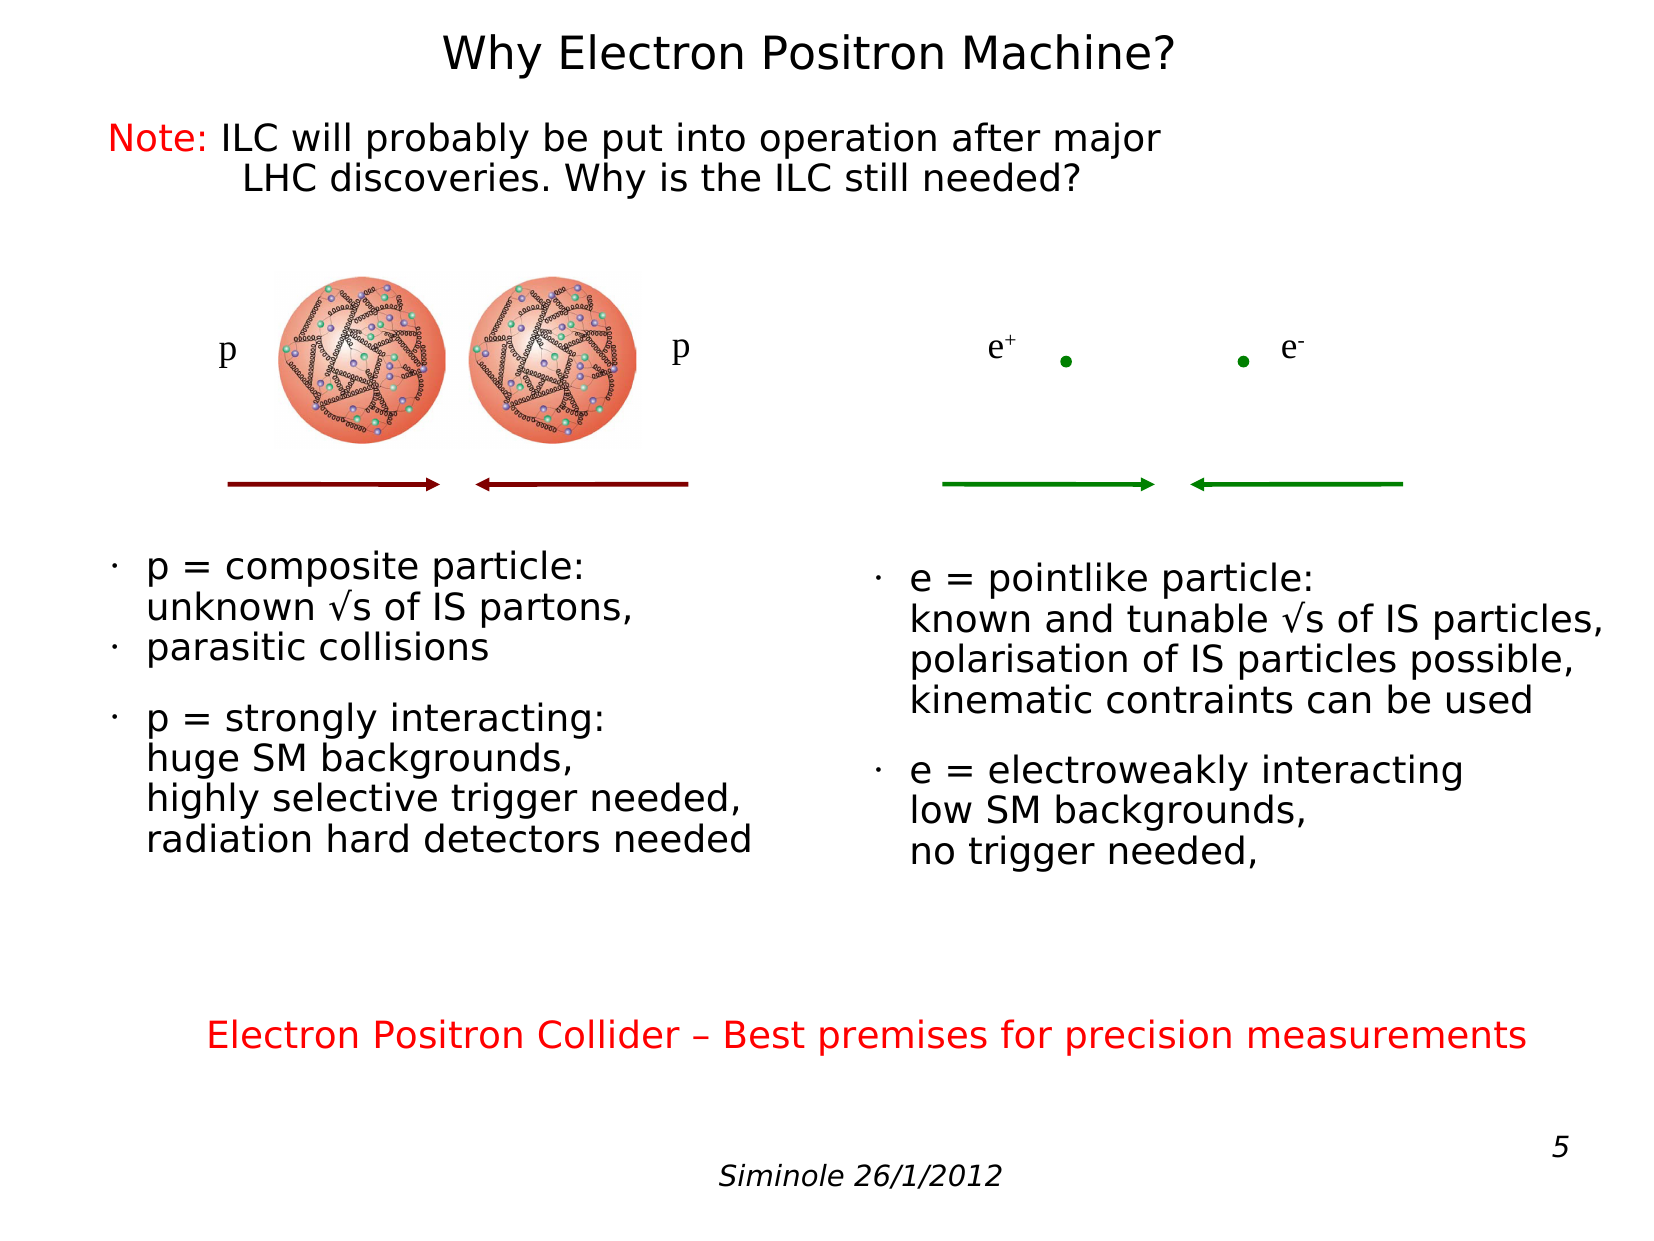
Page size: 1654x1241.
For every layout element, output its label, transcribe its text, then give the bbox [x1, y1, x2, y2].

text_box e- [1266, 320, 1320, 375]
picture [274, 271, 642, 449]
text_box p = composite particle: unknown √s of IS partons, parasitic collisions p = strongly interacting: huge SM backgrounds, highly selective trigger needed, radiation hard detectors needed [111, 547, 754, 861]
text_box Note: ILC will probably be put into operation after major LHC discoveries. Why is the ILC still needed? [107, 119, 1432, 201]
text_box [1237, 355, 1250, 368]
text_box Why Electron Positron Machine? [426, 19, 1190, 88]
text_box [1060, 355, 1072, 368]
text_box e = pointlike particle: known and tunable √s of IS particles, polarisation of IS particles possible, kinematic contraints can be used e = electroweakly interacting low SM backgrounds, no trigger needed, [874, 559, 1605, 913]
text_box Electron Positron Collider – Best premises for precision measurements [191, 1006, 1538, 1065]
text_box p [203, 321, 253, 377]
text_box p [657, 318, 706, 373]
text_box e+ [972, 320, 1032, 375]
